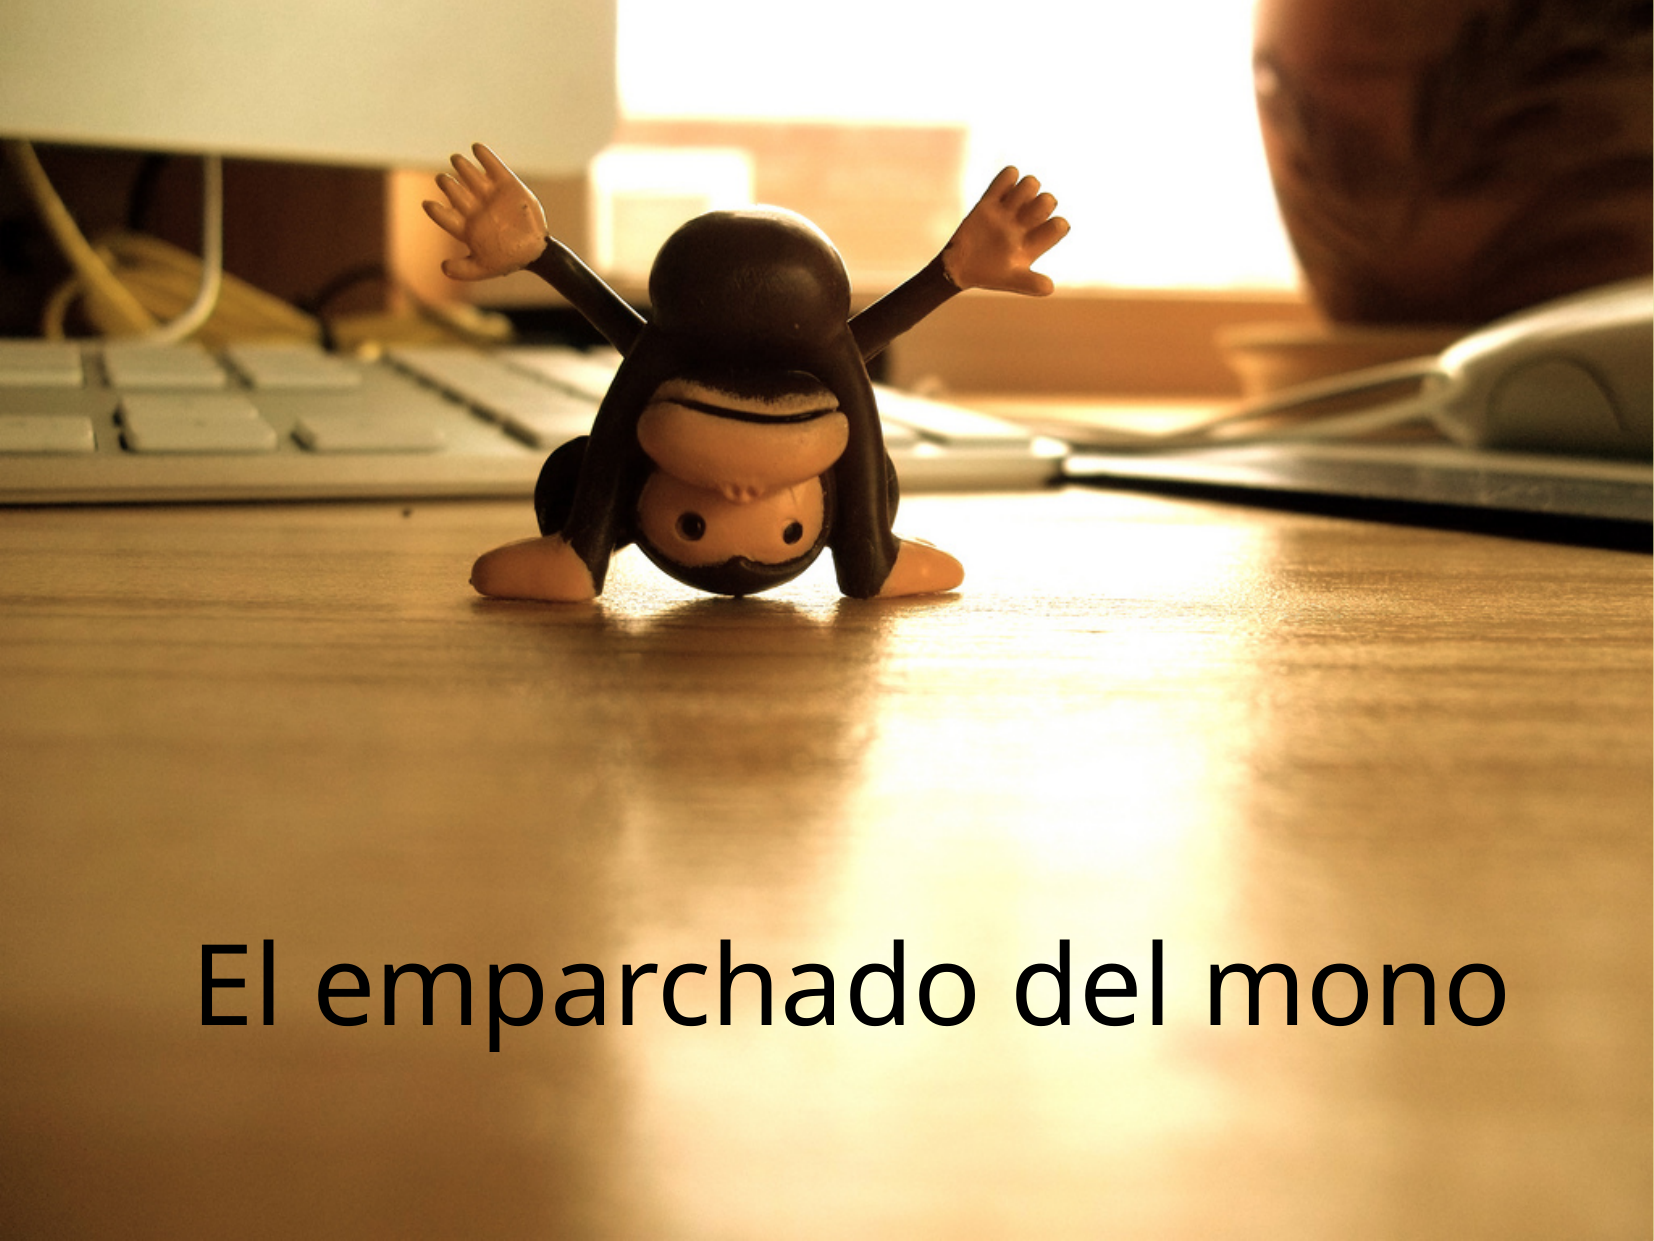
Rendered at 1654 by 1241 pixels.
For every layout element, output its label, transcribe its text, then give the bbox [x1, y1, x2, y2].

text_box El emparchado del mono [177, 897, 1471, 1039]
picture [0, 0, 1654, 1241]
